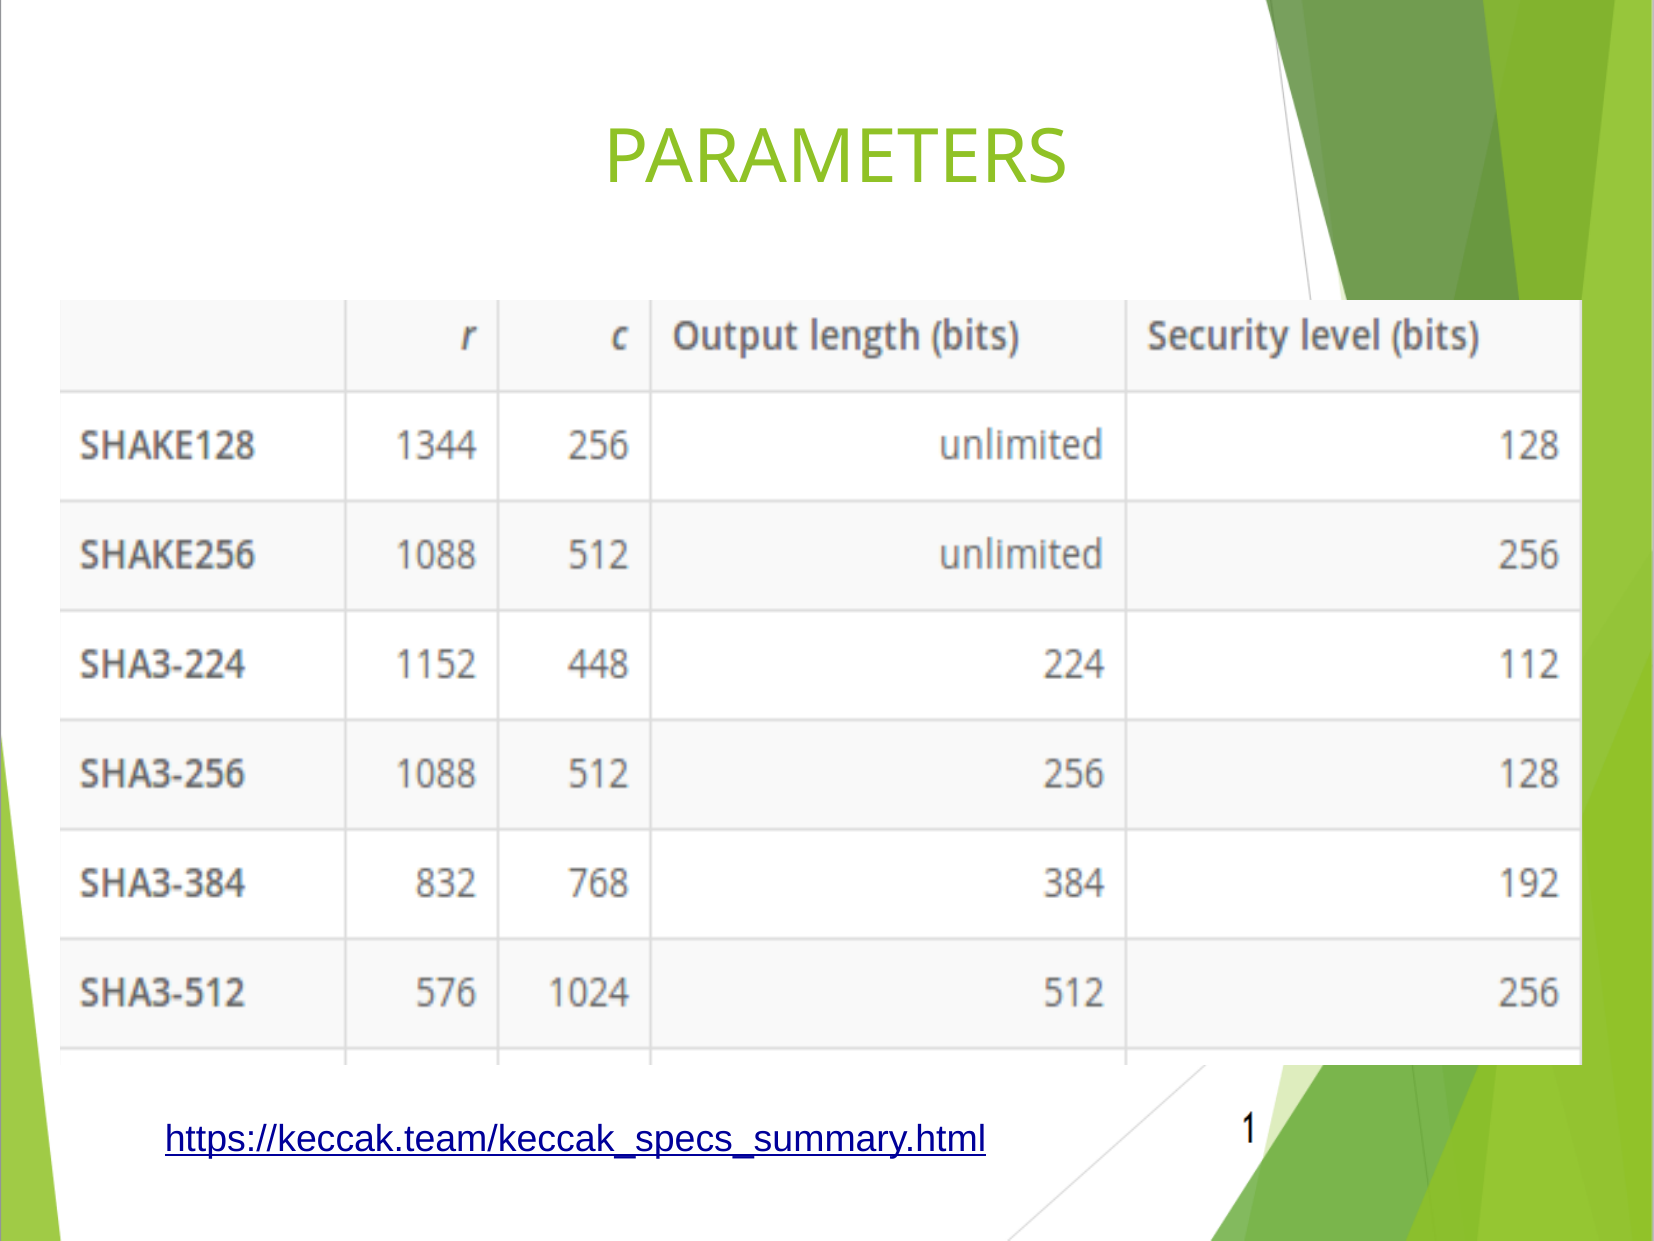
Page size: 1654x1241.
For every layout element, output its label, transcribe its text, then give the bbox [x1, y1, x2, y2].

title PARAMETERS [82, 49, 1571, 257]
text_box https://keccak.team/keccak_specs_summary.html [150, 1110, 1321, 1167]
picture [0, 0, 1654, 1241]
